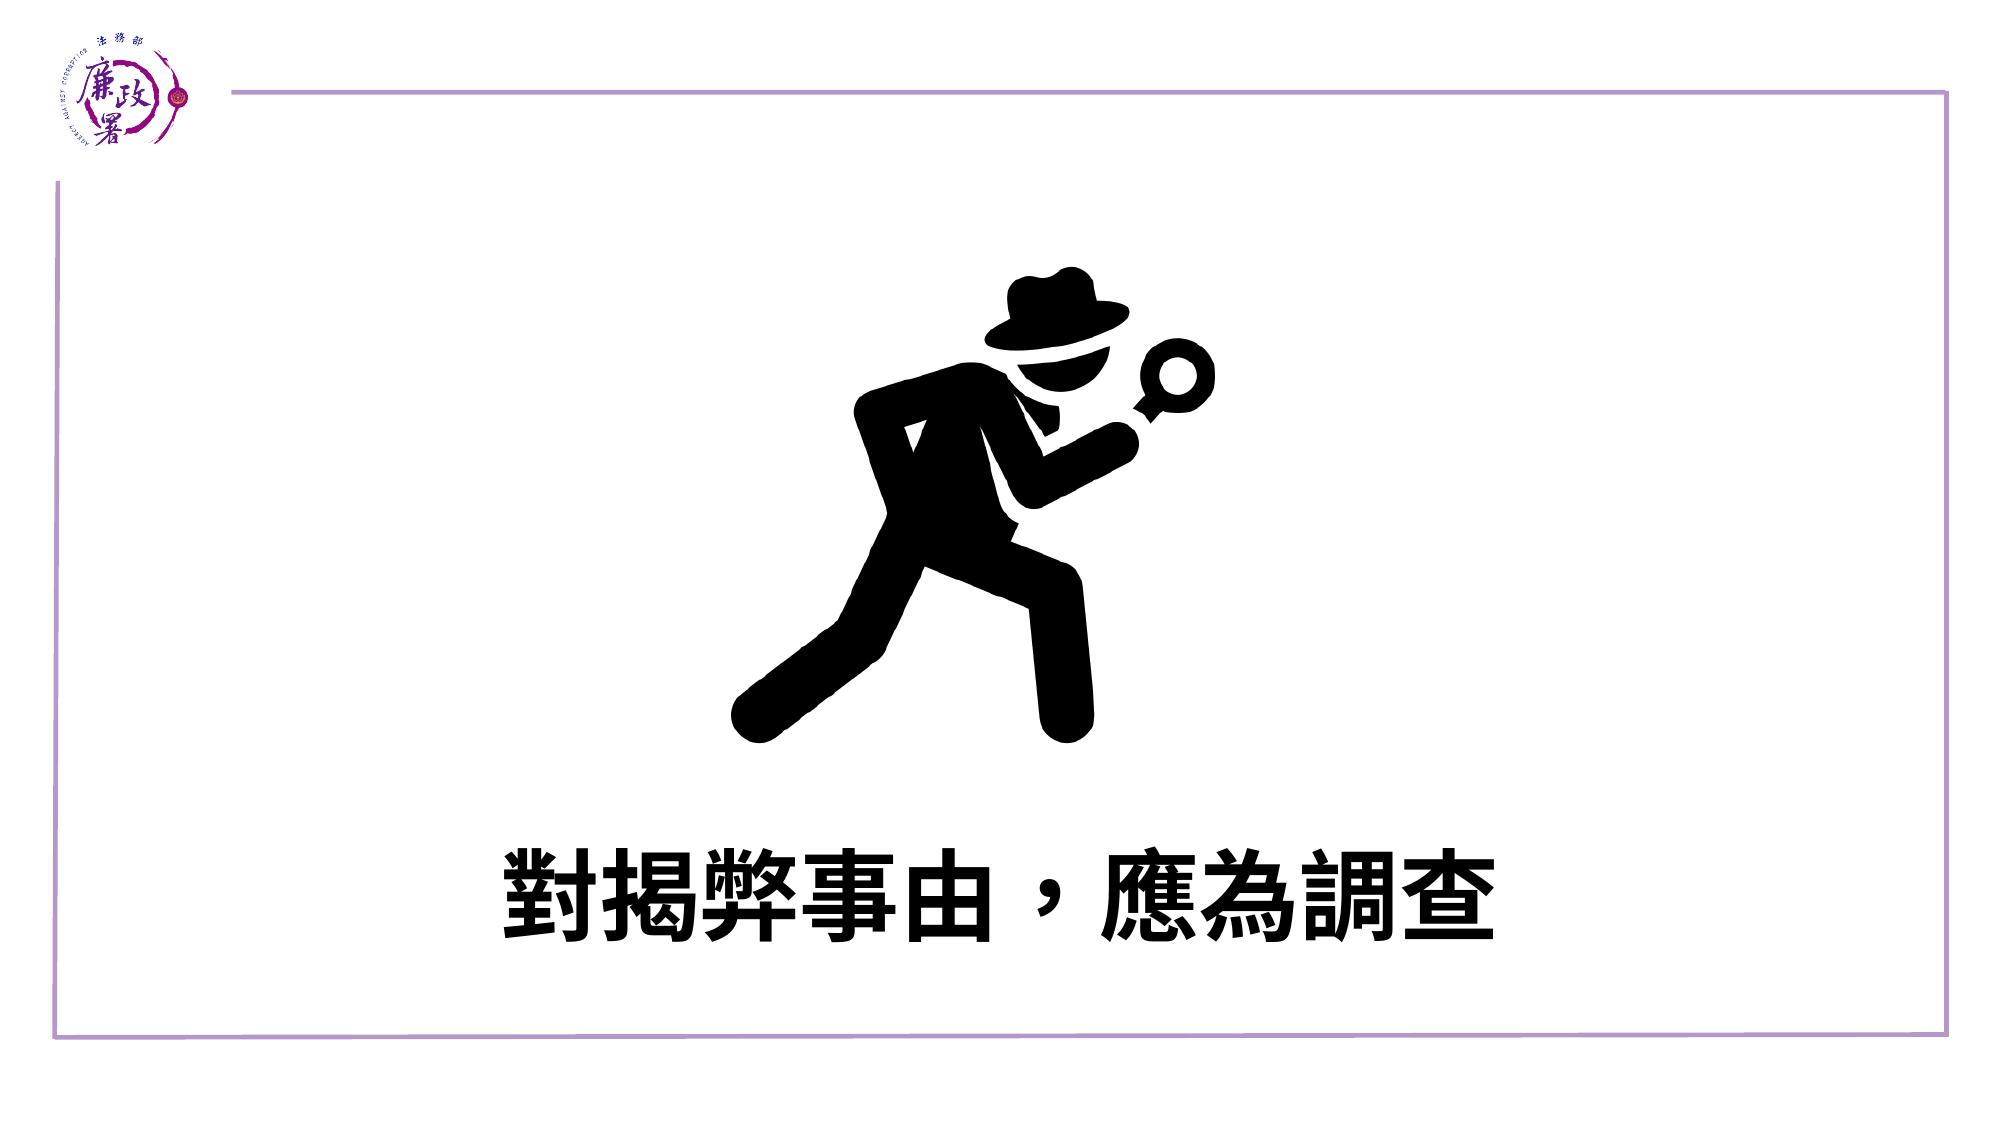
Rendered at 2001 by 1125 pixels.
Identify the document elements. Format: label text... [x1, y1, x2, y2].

text_box 對揭弊事由，應為調查 [485, 826, 1515, 962]
picture [60, 32, 188, 146]
picture [731, 263, 1215, 746]
